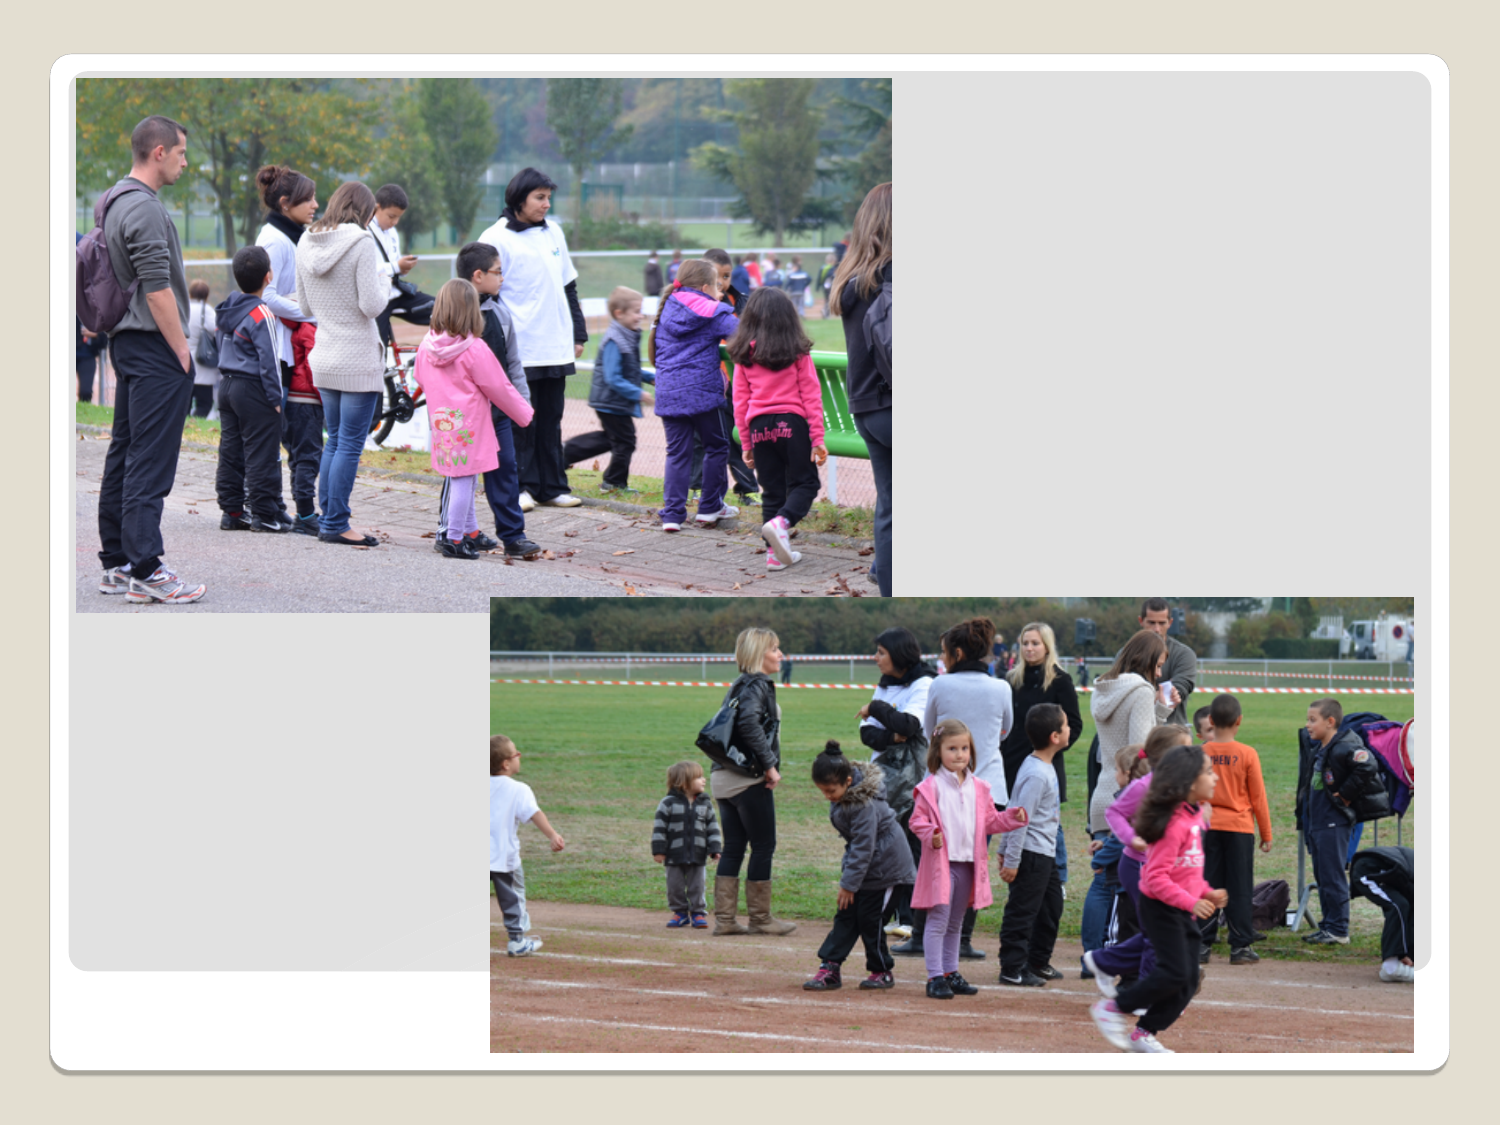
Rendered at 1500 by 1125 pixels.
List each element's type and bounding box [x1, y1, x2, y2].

picture [76, 78, 1414, 1053]
